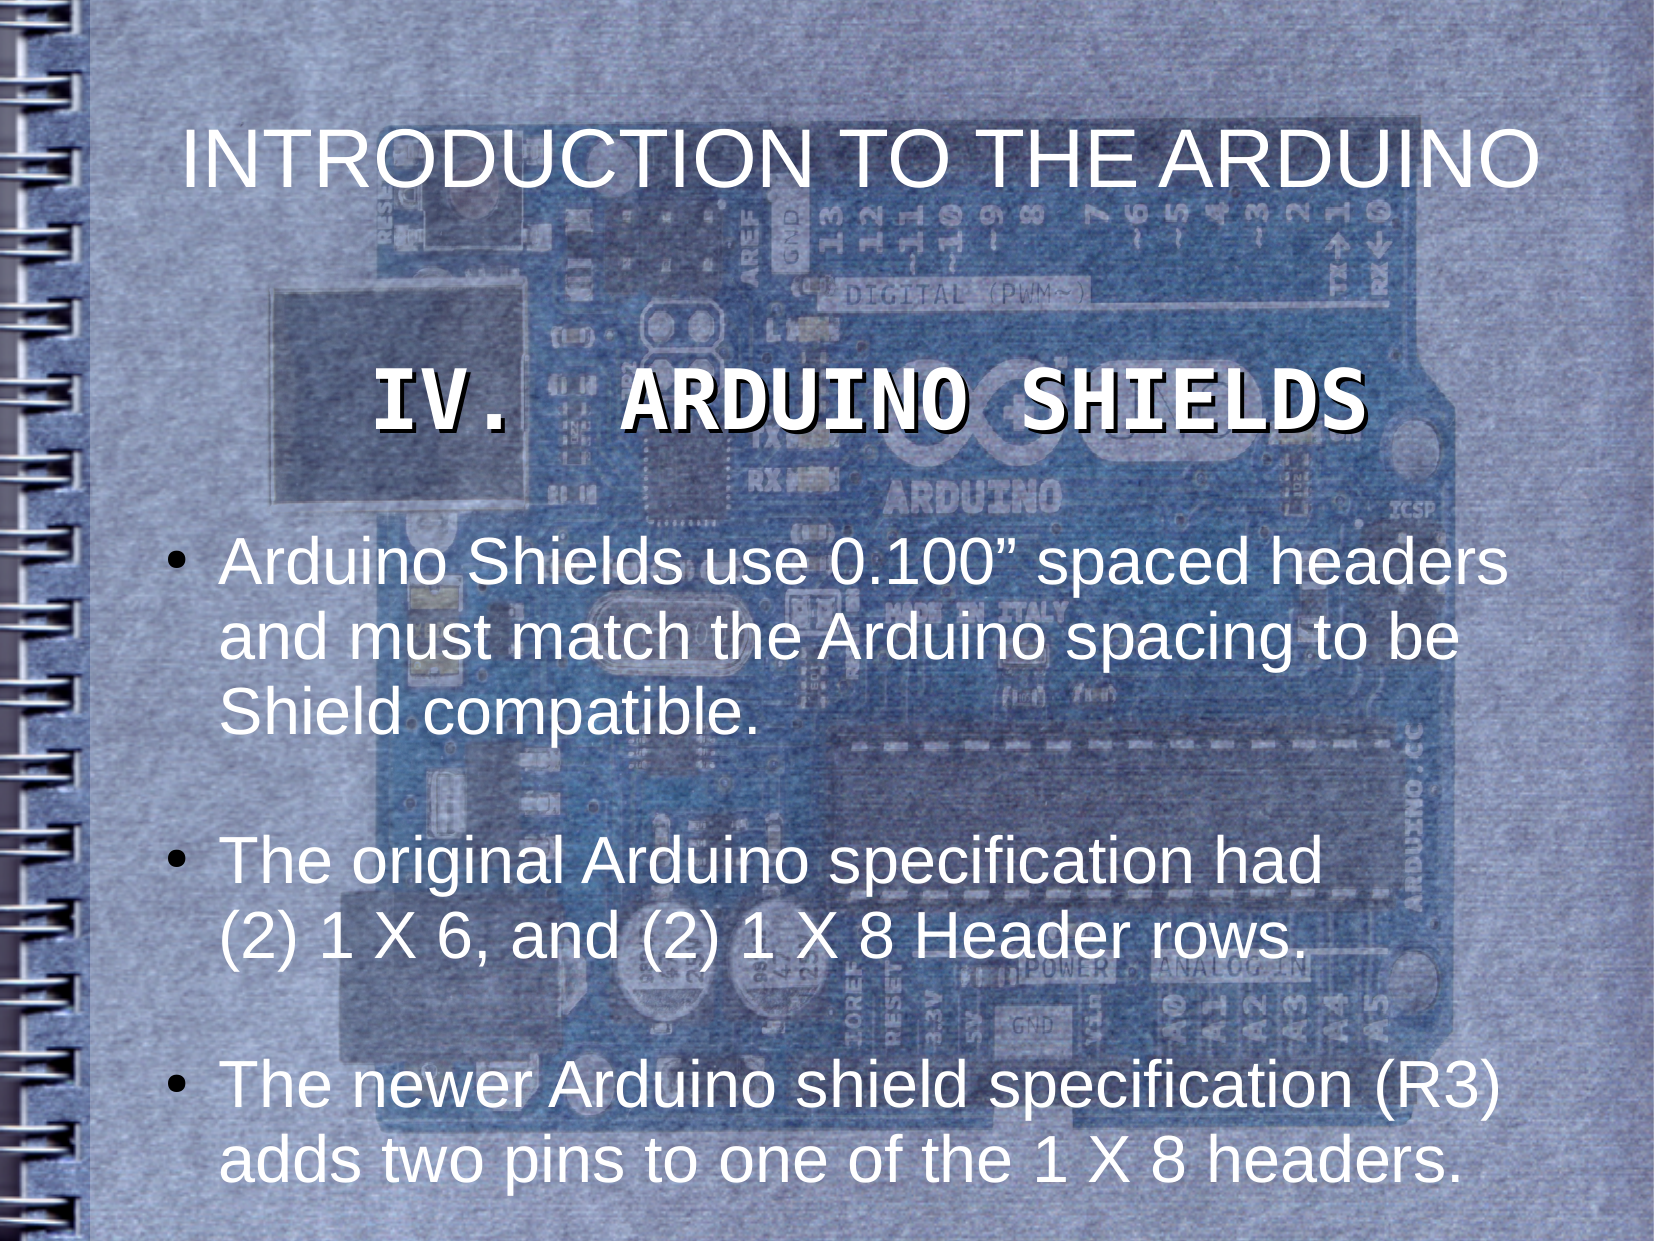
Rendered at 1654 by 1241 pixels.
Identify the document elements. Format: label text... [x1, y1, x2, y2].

text_box INTRODUCTION TO THE ARDUINO [165, 75, 1561, 286]
text_box IV. ARDUINO SHIELDS Arduino Shields use 0.100” spaced headers and must match the Arduino spacing to be Shield compatible. The original Arduino specification had (2) 1 X 6, and (2) 1 X 8 Header rows. The newer Arduino shield specification (R3) adds two pins to one of the 1 X 8 headers. [150, 345, 1591, 1205]
picture [0, 0, 1654, 1241]
